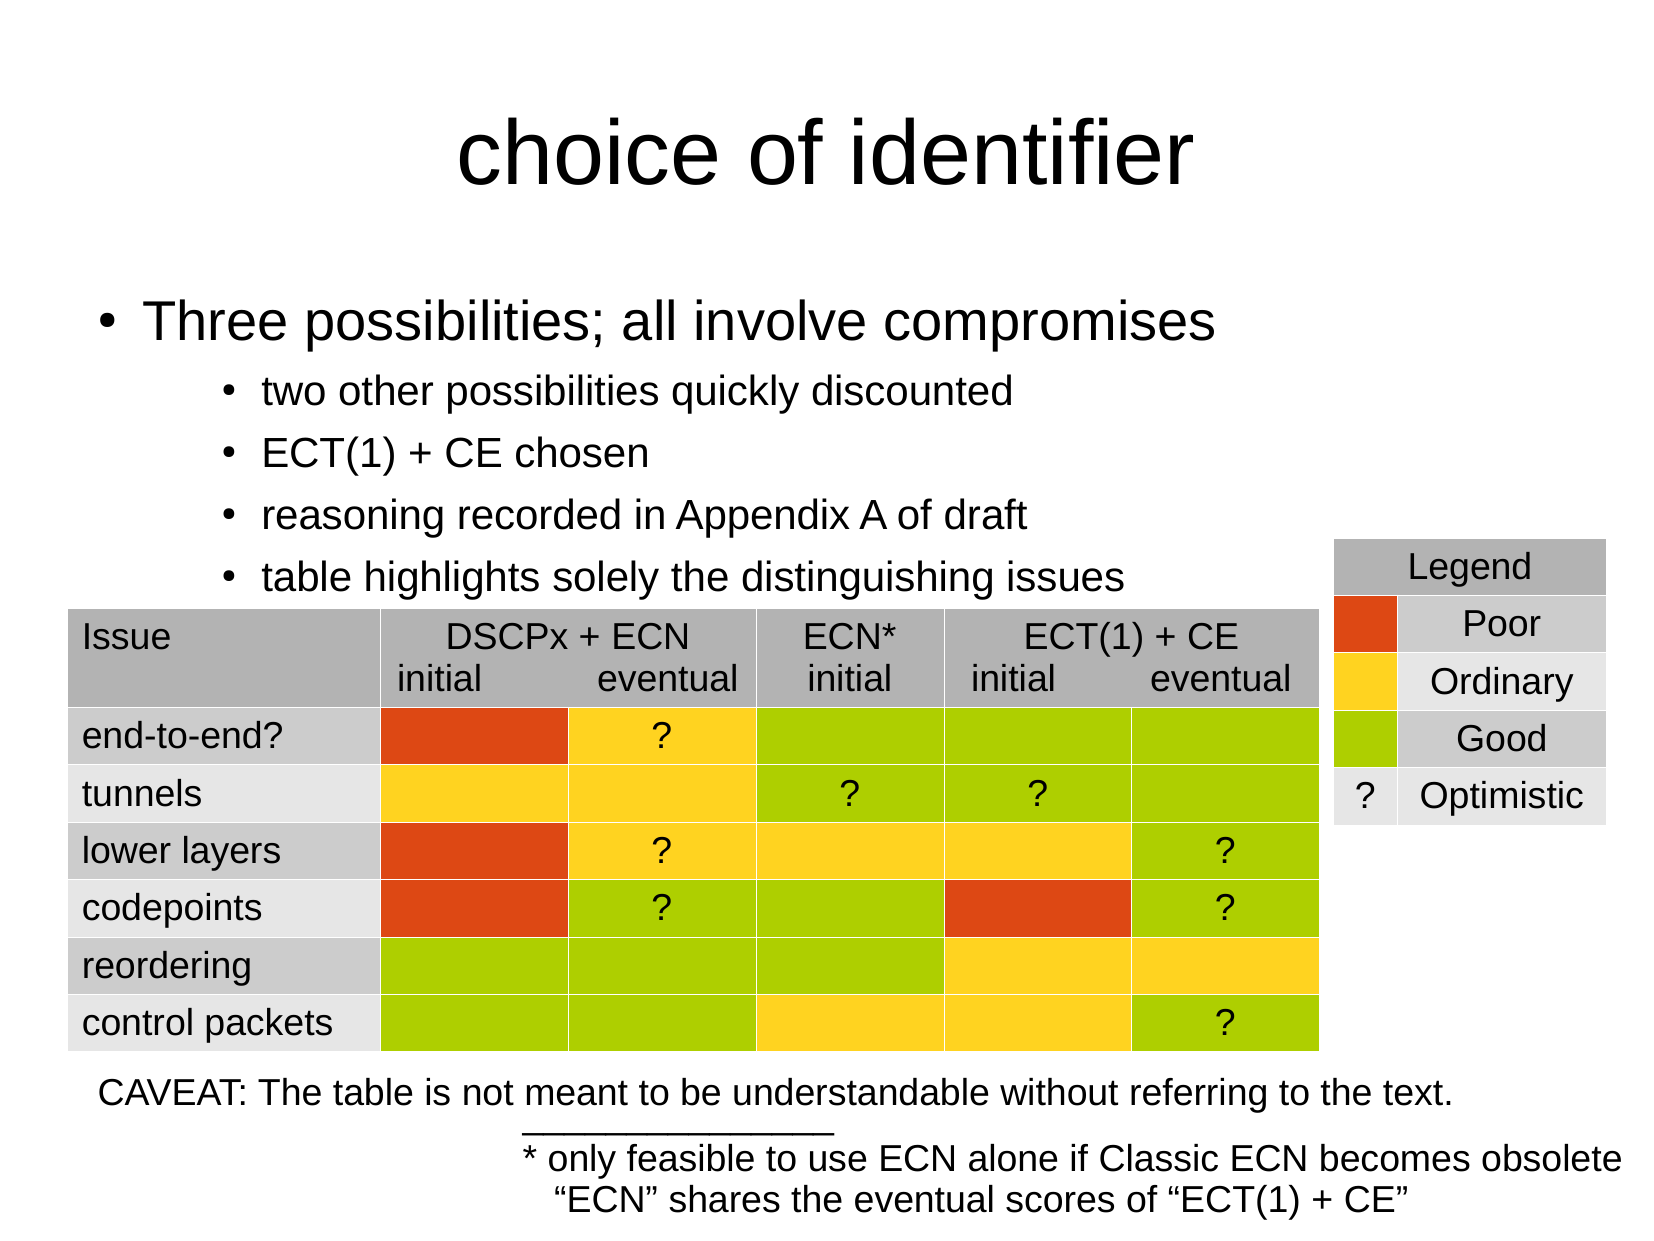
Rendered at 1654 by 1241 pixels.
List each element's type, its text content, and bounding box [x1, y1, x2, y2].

table_cell [1132, 765, 1319, 822]
table_header Issue [68, 609, 380, 707]
table_cell ? [569, 880, 756, 937]
text_box _______________ * only feasible to use ECN alone if Classic ECN becomes obsolete “ECN” shares the eventual scores of “ECT(1) + CE” [1583, 1087, 1638, 1229]
table_cell [945, 823, 1131, 879]
table_cell ? [1334, 768, 1397, 825]
table_cell lower layers [68, 823, 380, 879]
table_cell Ordinary [1398, 653, 1606, 710]
table_cell ? [757, 765, 944, 822]
table_header Legend [1334, 539, 1606, 595]
text_box CAVEAT: The table is not meant to be understandable without referring to the text. [82, 1063, 1583, 1233]
table_cell [757, 823, 944, 879]
table_cell ? [1132, 823, 1319, 879]
table_cell [381, 708, 568, 764]
list Three possibilities; all involve compromises two other possibilities quickly discounted ECT(1) + CE chosen reasoning recorded in Appendix A of draft table highlights solely the distinguishing issues [82, 290, 1571, 603]
table_cell [381, 880, 568, 937]
table_cell control packets [68, 995, 380, 1051]
table_cell codepoints [68, 880, 380, 937]
table_cell [757, 995, 944, 1051]
table_header ECT(1) + CE initial eventual [945, 609, 1319, 707]
table_cell Poor [1398, 596, 1606, 652]
table_cell [1334, 711, 1397, 767]
table_cell ? [569, 708, 756, 764]
table_cell [381, 938, 568, 994]
table_header DSCPx + ECN initial eventual [381, 609, 756, 707]
table_cell [757, 880, 944, 937]
table_cell [569, 995, 756, 1051]
table_cell [945, 708, 1131, 764]
table_cell ? [569, 823, 756, 879]
table_cell [945, 880, 1131, 937]
table_cell [381, 765, 568, 822]
table_cell Good [1398, 711, 1606, 767]
table_cell [1334, 596, 1397, 652]
table_cell ? [1132, 880, 1319, 937]
table_cell [945, 995, 1131, 1051]
table_header ECN* initial [757, 609, 944, 707]
table_cell [381, 823, 568, 879]
table_cell ? [1132, 995, 1319, 1051]
table_cell ? [945, 765, 1131, 822]
table_cell [945, 938, 1131, 994]
table_cell [1334, 653, 1397, 710]
table_cell end-to-end? [68, 708, 380, 764]
table_cell [569, 938, 756, 994]
table_cell [1132, 938, 1319, 994]
table_cell tunnels [68, 765, 380, 822]
table_cell [757, 938, 944, 994]
table_cell [757, 708, 944, 764]
table_cell [1132, 708, 1319, 764]
table_cell [381, 995, 568, 1051]
table_cell [569, 765, 756, 822]
table_cell Optimistic [1398, 768, 1606, 825]
table_cell reordering [68, 938, 380, 994]
title choice of identifier [82, 49, 1571, 257]
